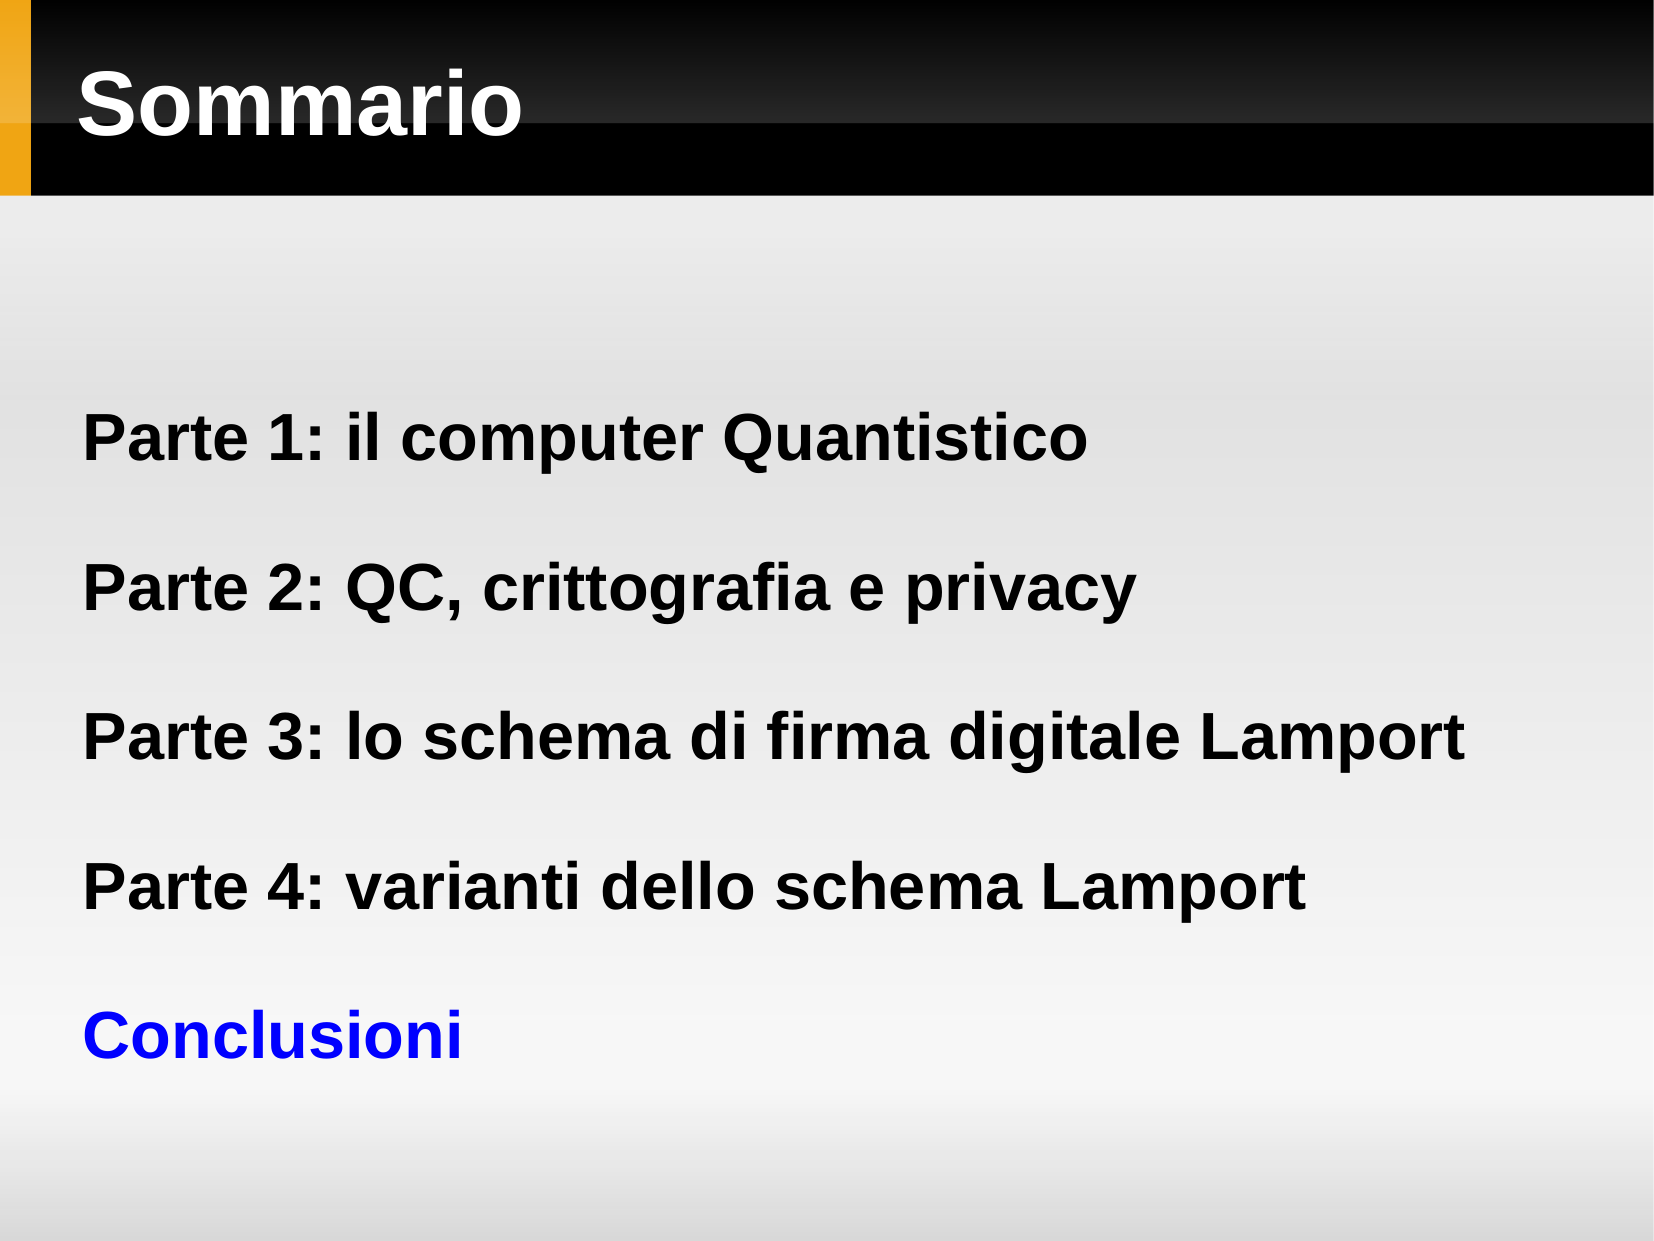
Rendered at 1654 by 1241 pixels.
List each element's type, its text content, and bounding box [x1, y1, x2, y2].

subtitle Parte 1: il computer Quantistico Parte 2: QC, crittografia e privacy Parte 3: lo schema di firma digitale Lamport Parte 4: varianti dello schema Lamport Conclusioni [82, 297, 1571, 1102]
picture [0, 0, 1654, 1241]
title Sommario [76, 7, 1565, 200]
